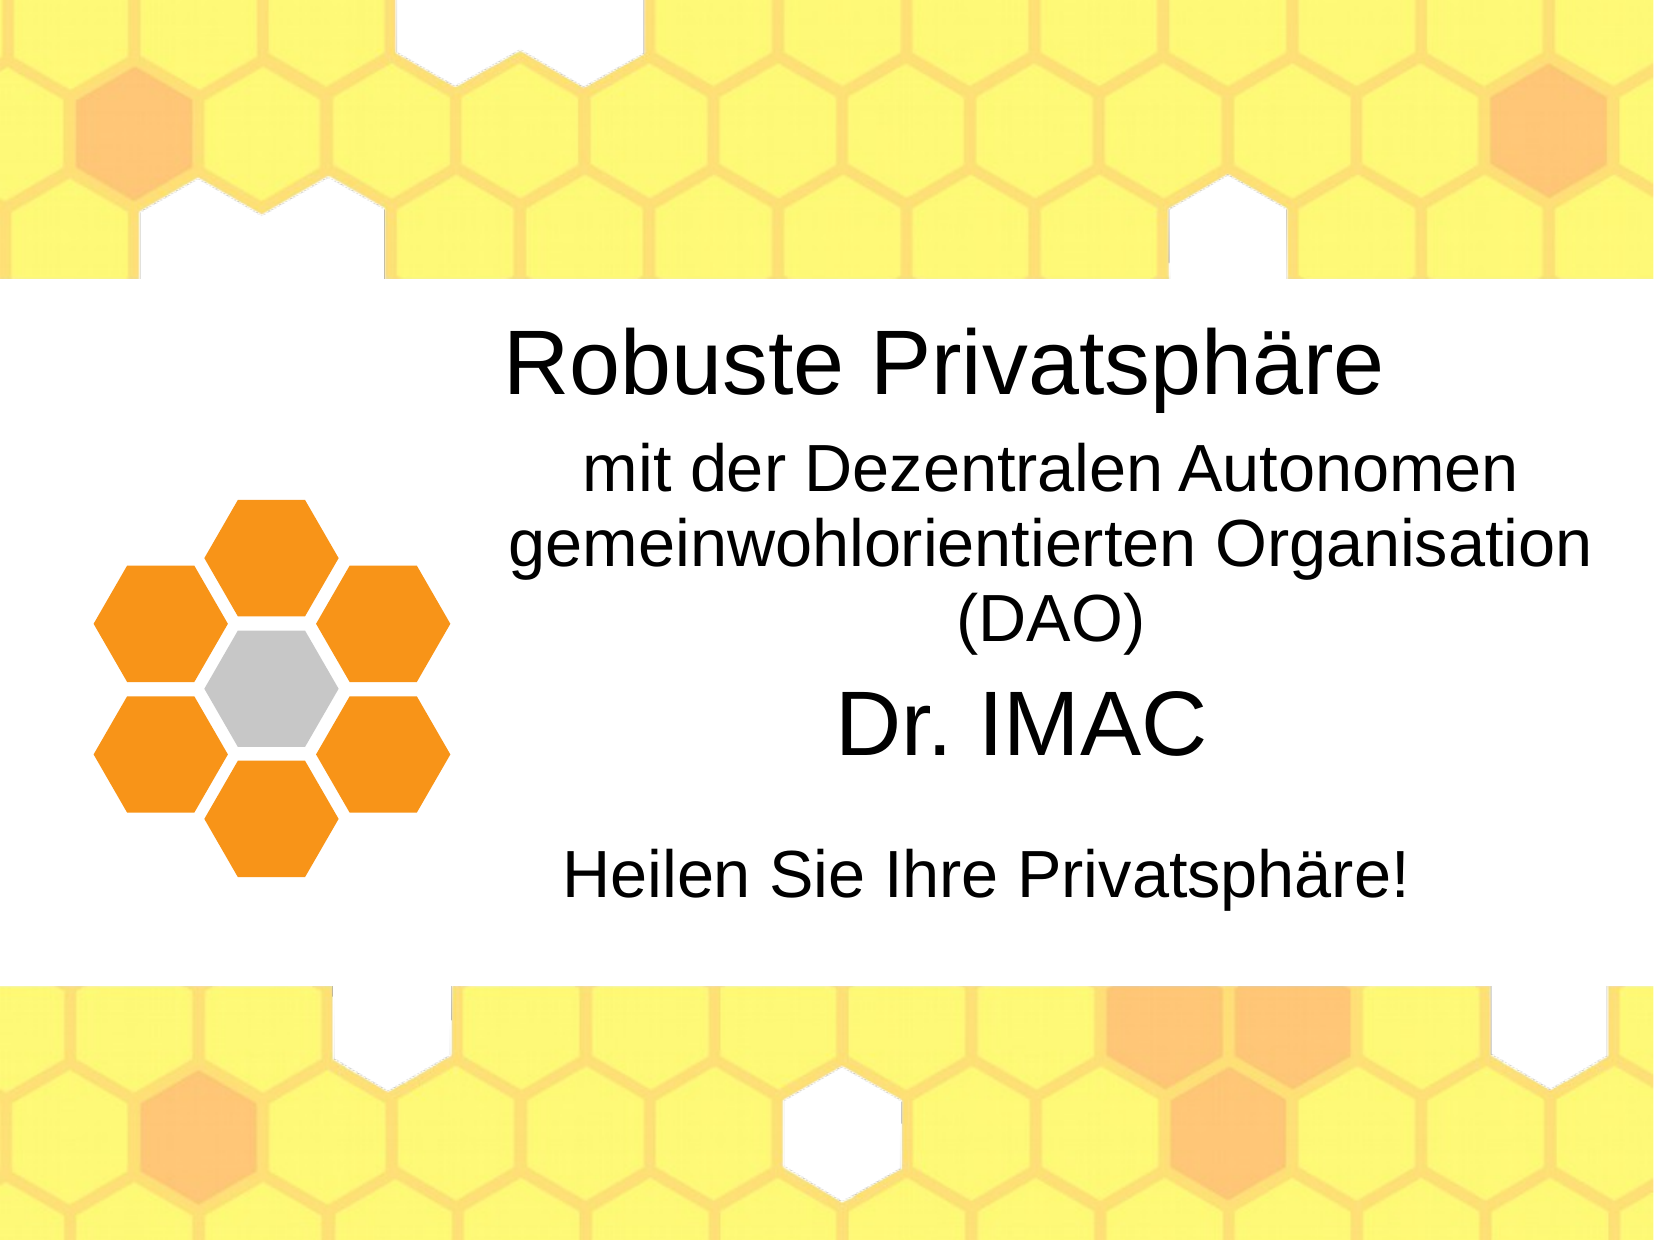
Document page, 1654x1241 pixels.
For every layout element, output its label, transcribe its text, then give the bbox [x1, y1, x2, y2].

text_box mit der Dezentralen Autonomen gemeinwohlorientierten Organisation (DAO) [448, 431, 1654, 656]
subtitle Heilen Sie Ihre Privatsphäre! [324, 779, 1648, 969]
picture [0, 986, 1654, 1240]
picture [17, 448, 491, 880]
picture [0, 0, 1654, 279]
title Robuste Privatsphäre [283, 229, 1607, 497]
title Dr. IMAC [491, 656, 1654, 857]
